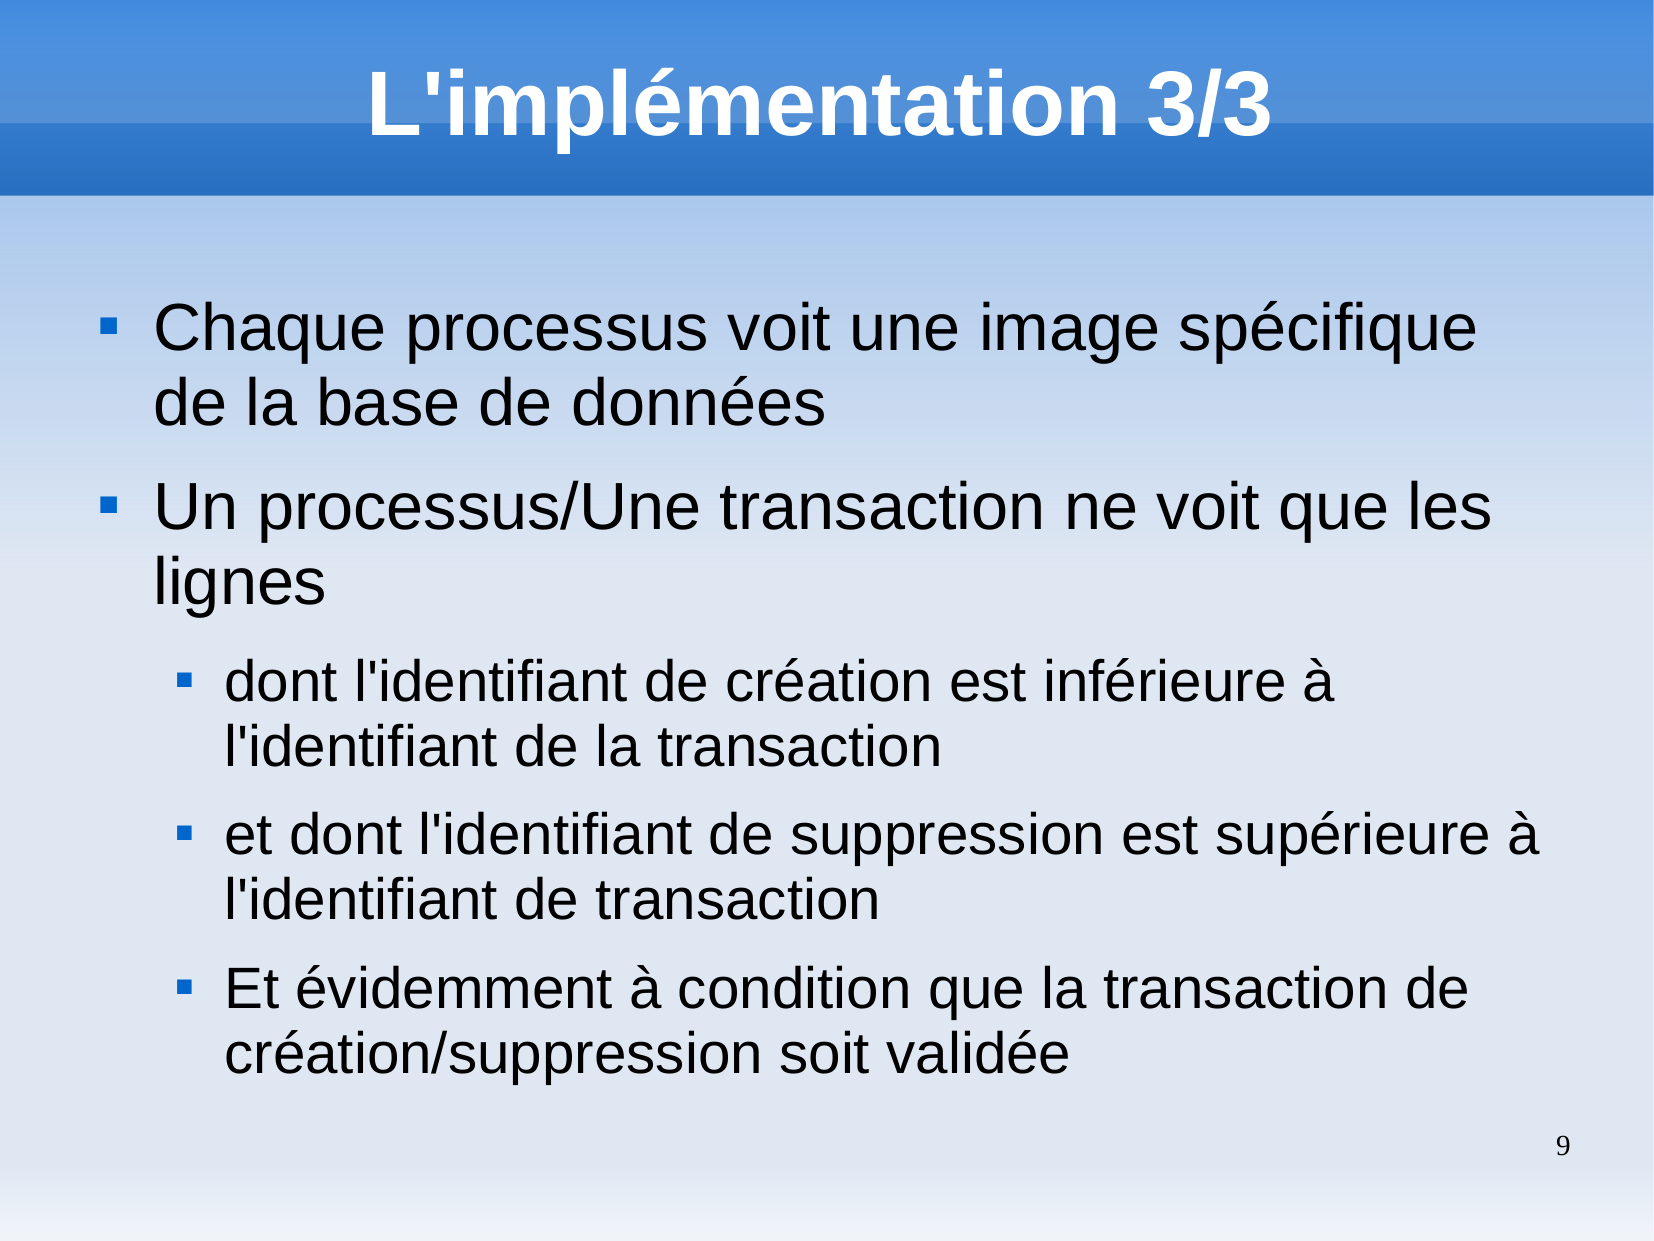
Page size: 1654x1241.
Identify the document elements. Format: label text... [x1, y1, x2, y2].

title L'implémentation 3/3 [76, 7, 1565, 200]
list Chaque processus voit une image spécifique de la base de données Un processus/Une transaction ne voit que les lignes dont l'identifiant de création est inférieure à l'identifiant de la transaction et dont l'identifiant de suppression est supérieure à l'identifiant de transaction Et évidemment à condition que la transaction de création/suppression soit validée [82, 290, 1571, 1094]
picture [0, 0, 1654, 1241]
